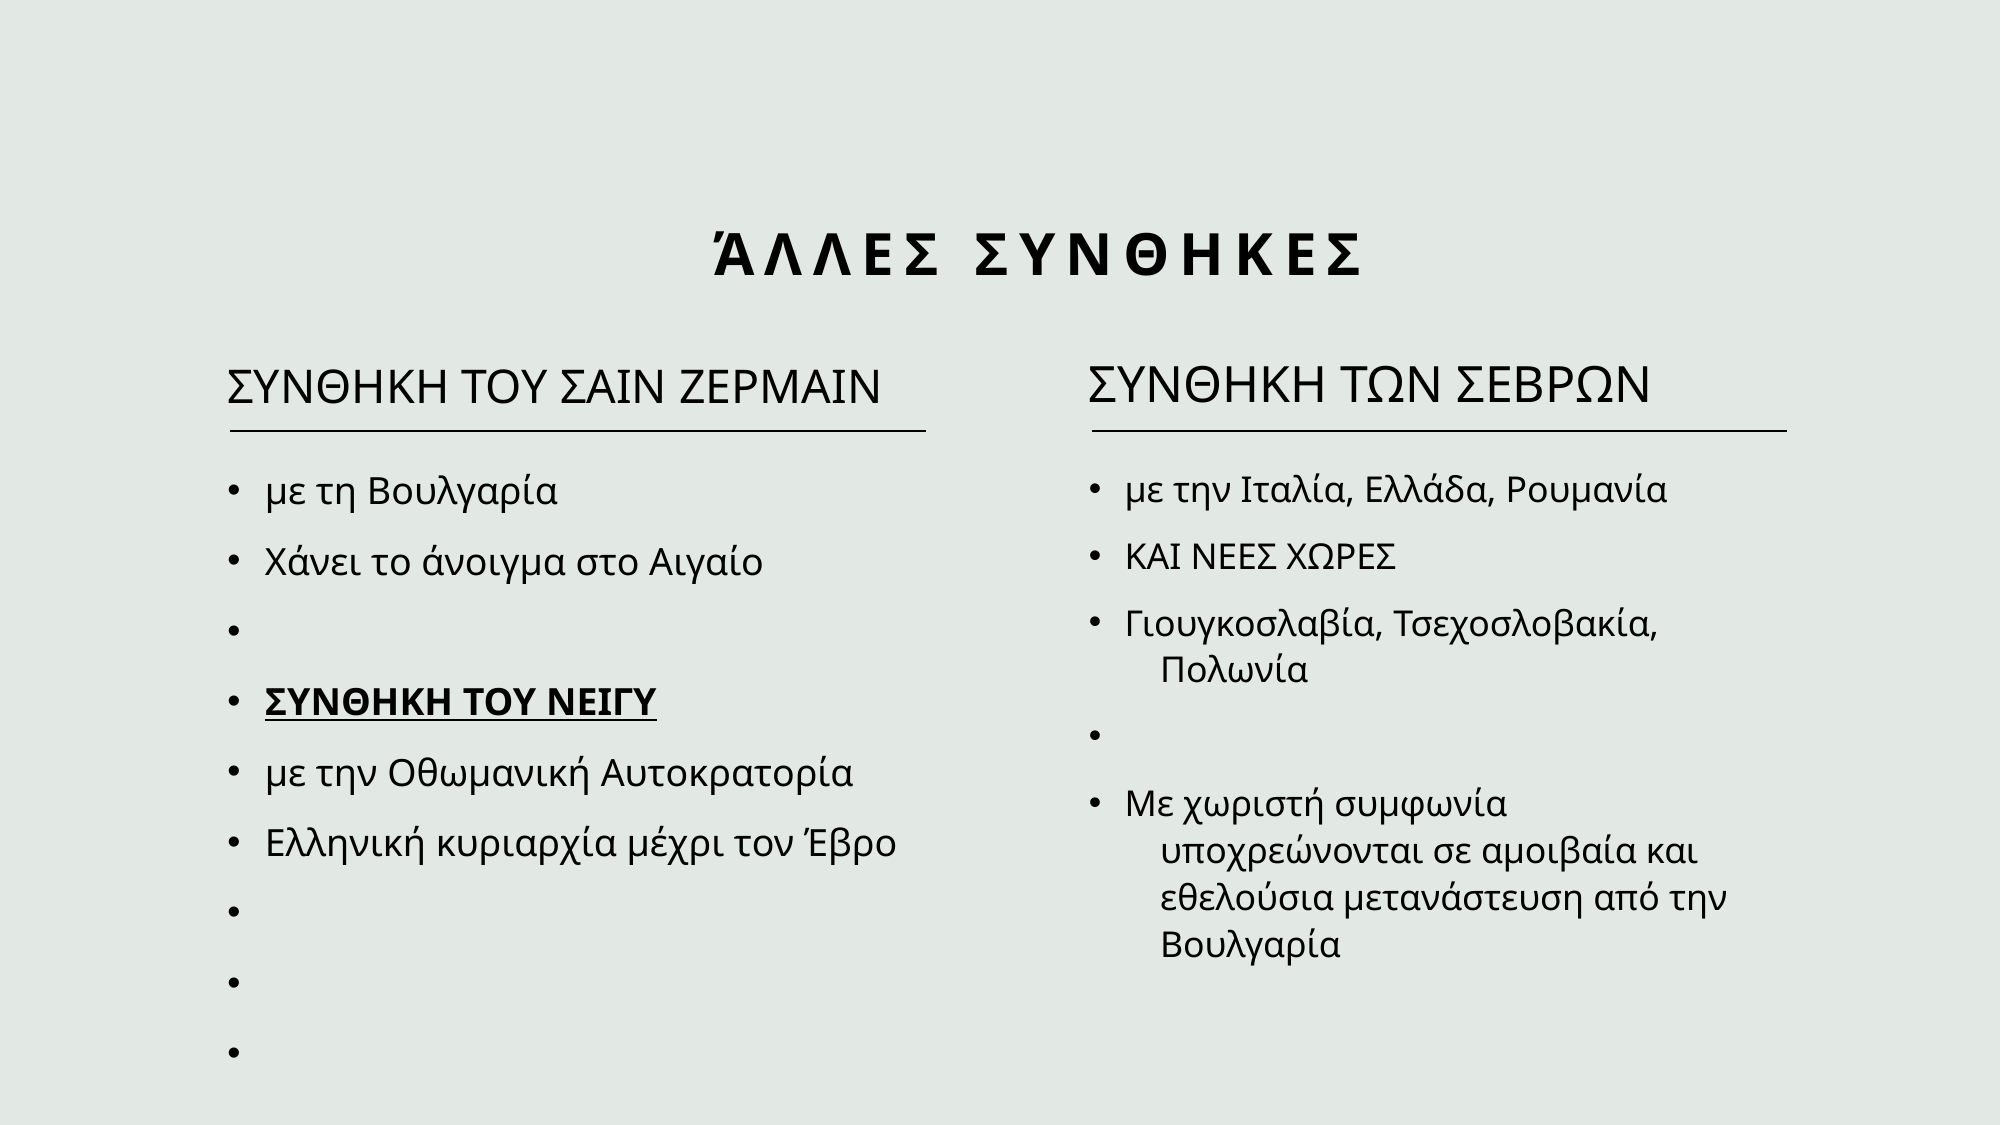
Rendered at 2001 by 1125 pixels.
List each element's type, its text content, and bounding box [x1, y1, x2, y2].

list με την Ιταλία, Ελλάδα, Ρουμανία ΚΑΙ ΝΕΕΣ ΧΩΡΕΣ Γιουγκοσλαβία, Τσεχοσλοβακία, Πολωνία Με χωριστή συμφωνία υποχρεώνονται σε αμοιβαία και εθελούσια μετανάστευση από την Βουλγαρία [1073, 455, 1788, 973]
list ΣΥΝΘΗΚΗ ΤΩΝ ΣΕΒΡΩΝ [1073, 331, 1788, 421]
title Άλλες συνθηκεσ [212, 158, 1863, 332]
list με τη Βουλγαρία Χάνει το άνοιγμα στο Αιγαίο ΣΥΝΘΗΚΗ ΤΟΥ ΝΕΙΓΥ με την Οθωμανική Αυτοκρατορία Ελληνική κυριαρχία μέχρι τον Έβρο [212, 455, 927, 973]
list ΣΥΝΘΗΚΗ ΤΟΥ ΣΑΙΝ ΖΕΡΜΑΙΝ [212, 331, 927, 421]
